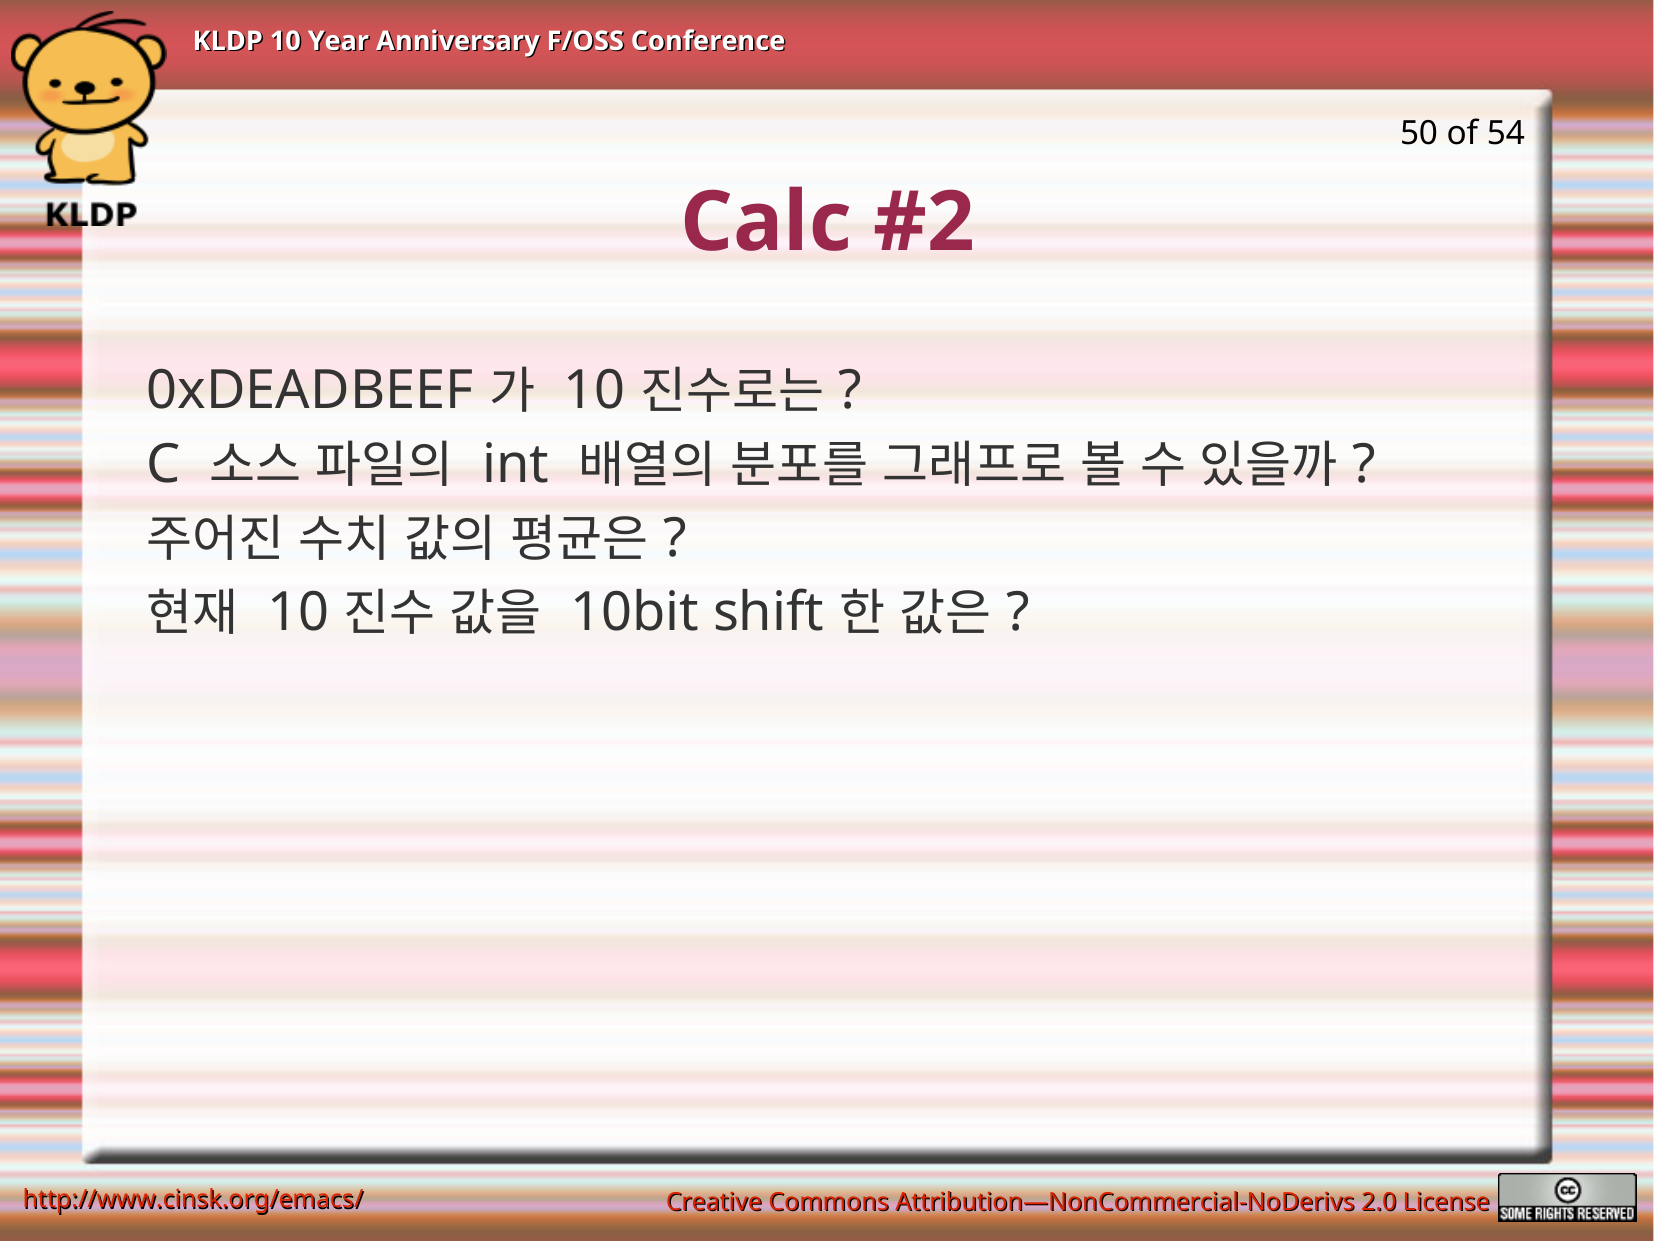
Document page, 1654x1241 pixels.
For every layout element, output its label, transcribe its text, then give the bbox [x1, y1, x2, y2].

picture [0, 0, 1654, 1241]
title Calc #2 [121, 114, 1534, 322]
list 0xDEADBEEF가 10진수로는? C 소스 파일의 int 배열의 분포를 그래프로 볼 수 있을까? 주어진 수치 값의 평균은? 현재 10진수 값을 10bit shift한 값은? [134, 350, 1516, 1133]
